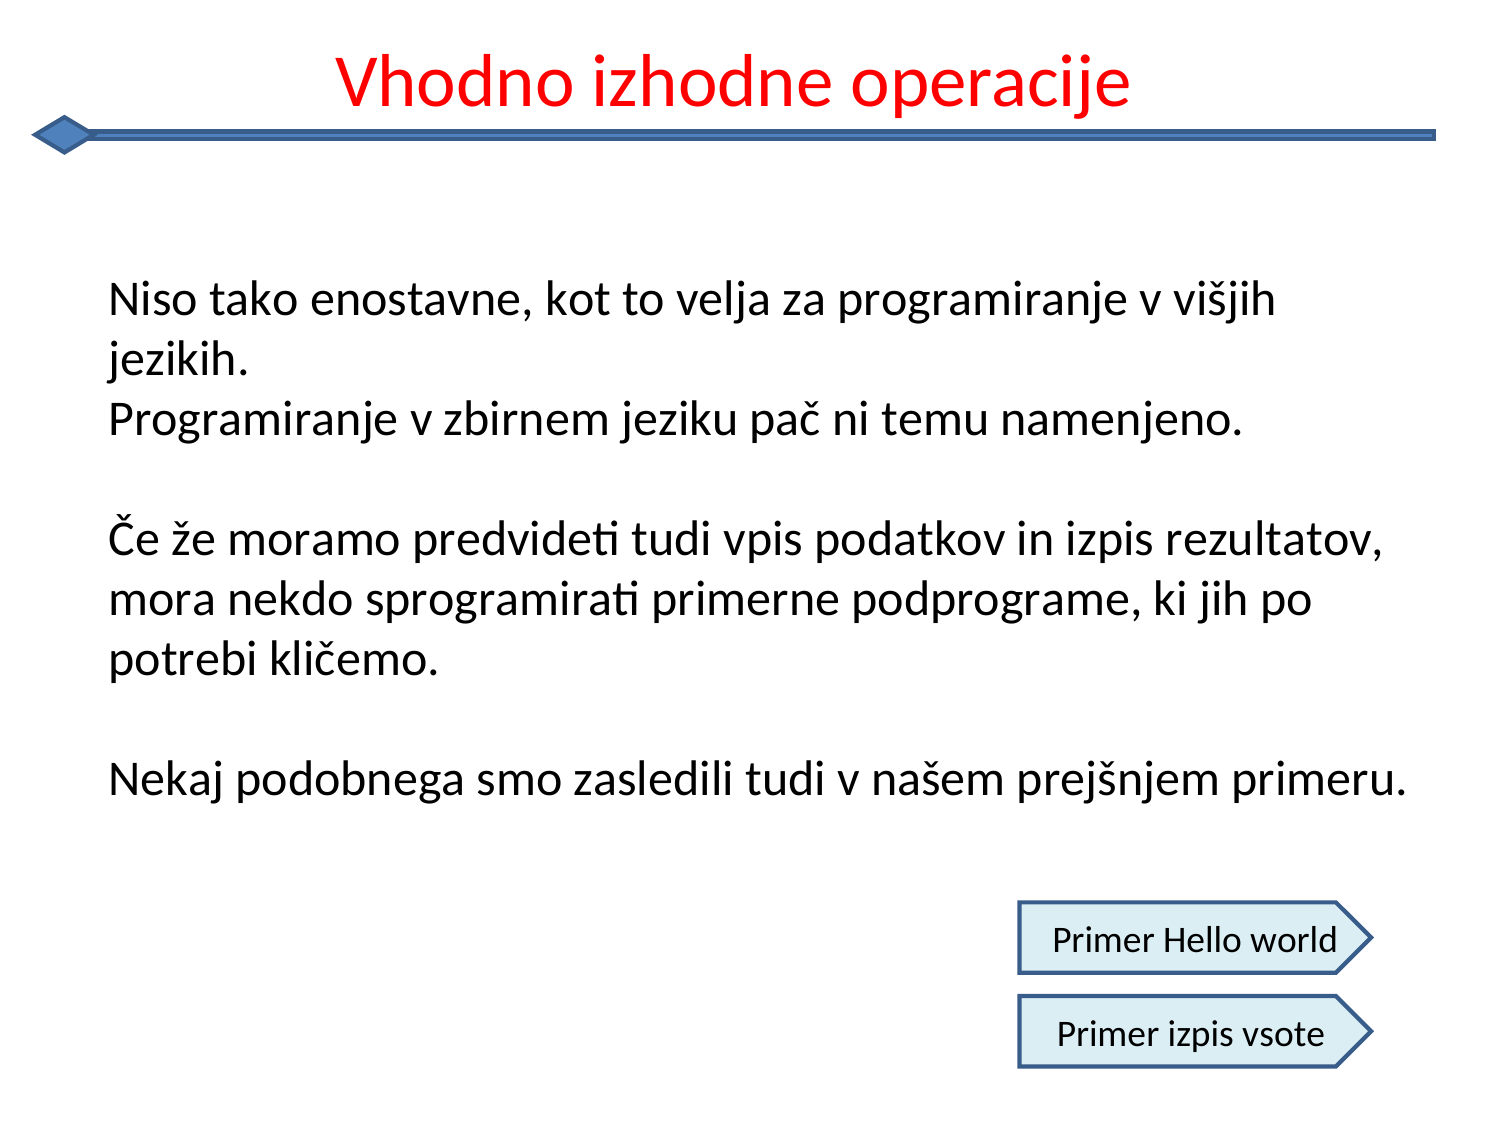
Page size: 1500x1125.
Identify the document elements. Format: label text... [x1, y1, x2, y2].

text_box Primer izpis vsote [1019, 996, 1372, 1067]
title Vhodno izhodne operacije [58, 0, 1409, 153]
text_box Primer Hello world [1019, 902, 1372, 973]
text_box Niso tako enostavne, kot to velja za programiranje v višjih jezikih. Programiranje v zbirnem jeziku pač ni temu namenjeno. Če že moramo predvideti tudi vpis podatkov in izpis rezultatov, mora nekdo sprogramirati primerne podprograme, ki jih po potrebi kličemo. Nekaj podobnega smo zasledili tudi v našem prejšnjem primeru. [93, 257, 1442, 814]
